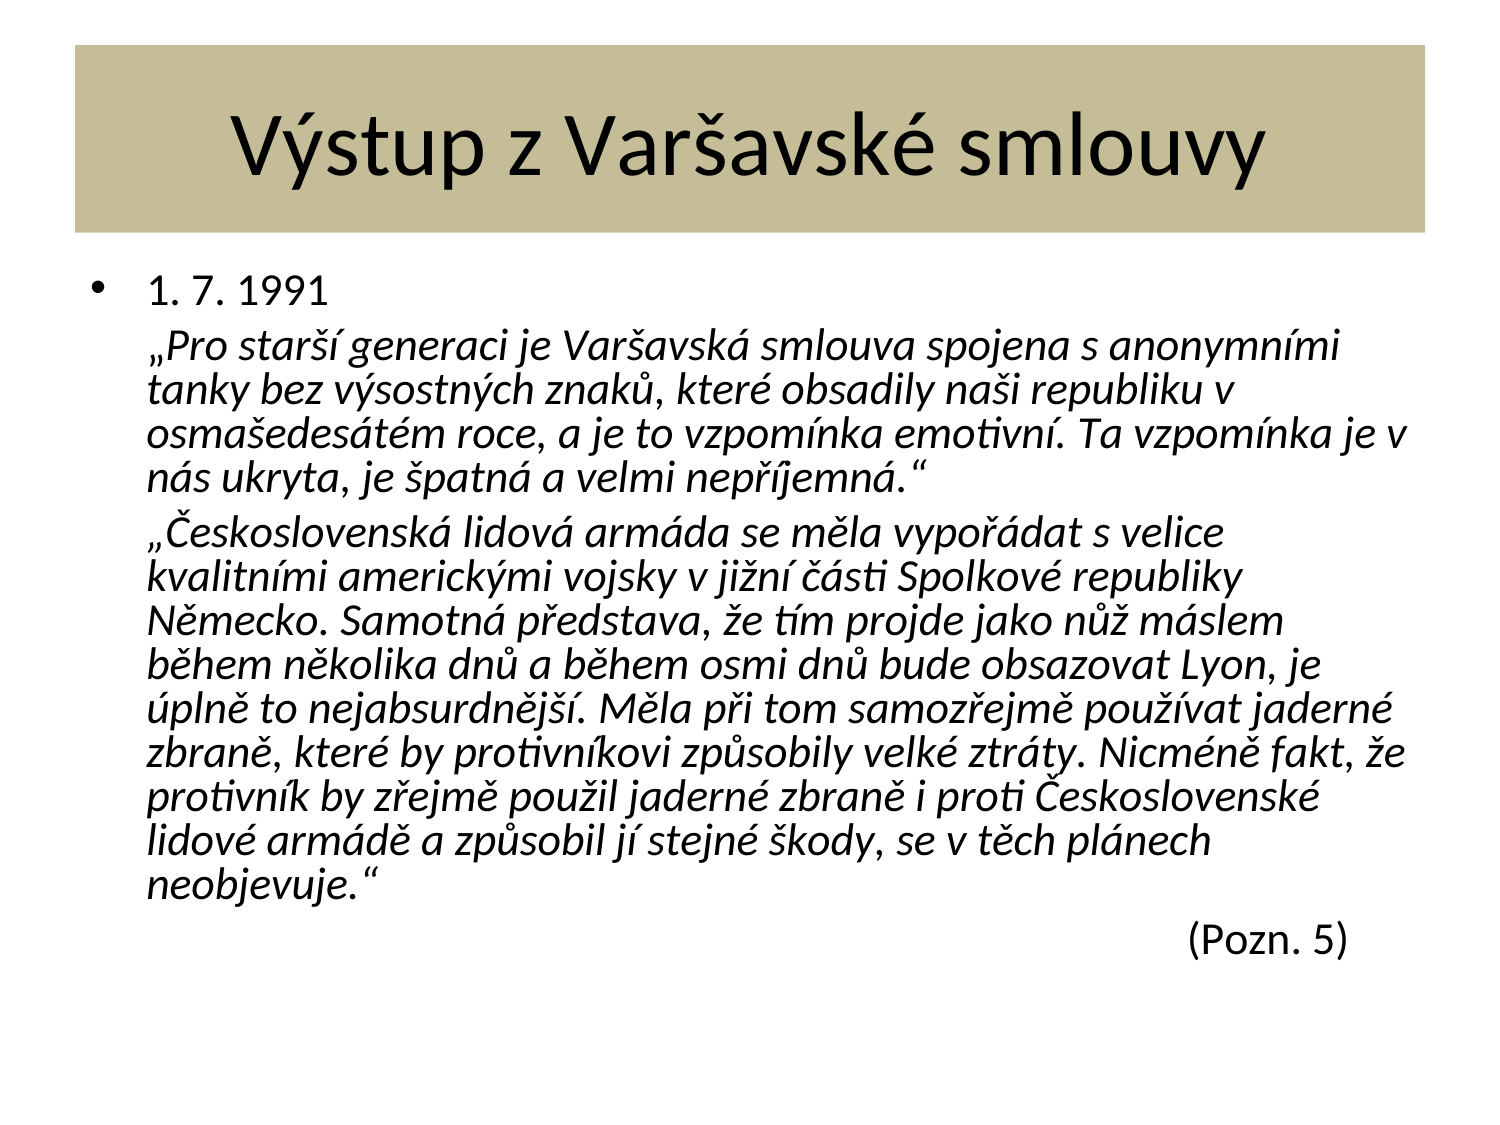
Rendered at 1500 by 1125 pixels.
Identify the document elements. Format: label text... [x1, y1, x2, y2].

list 1. 7. 1991 „Pro starší generaci je Varšavská smlouva spojena s anonymními tanky bez výsostných znaků, které obsadily naši republiku v osmašedesátém roce, a je to vzpomínka emotivní. Ta vzpomínka je v nás ukryta, je špatná a velmi nepříjemná.“ „Československá lidová armáda se měla vypořádat s velice kvalitními americkými vojsky v jižní části Spolkové republiky Německo. Samotná představa, že tím projde jako nůž máslem během několika dnů a během osmi dnů bude obsazovat Lyon, je úplně to nejabsurdnější. Měla při tom samozřejmě používat jaderné zbraně, které by protivníkovi způsobily velké ztráty. Nicméně fakt, že protivník by zřejmě použil jaderné zbraně i proti Československé lidové armádě a způsobil jí stejné škody, se v těch plánech neobjevuje.“ (Pozn. 5) [75, 262, 1426, 1006]
title Výstup z Varšavské smlouvy [75, 45, 1426, 233]
